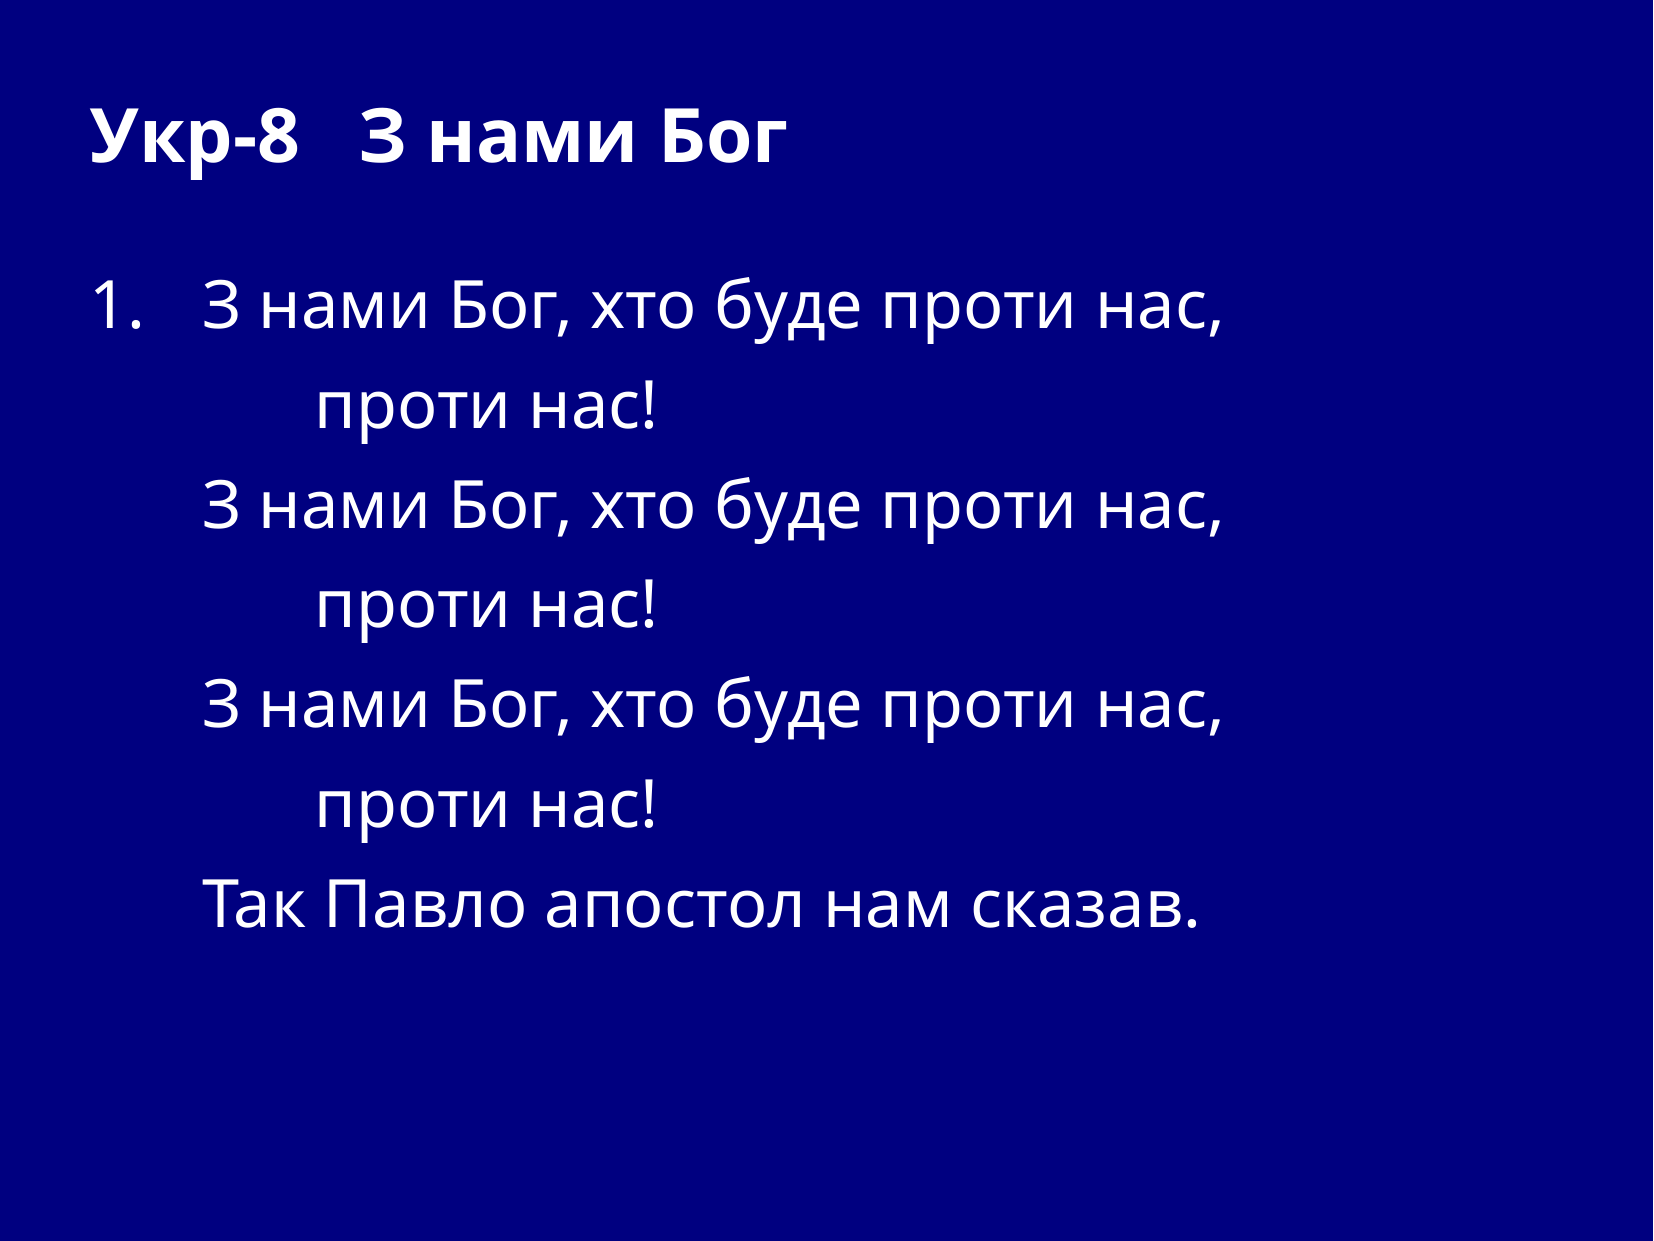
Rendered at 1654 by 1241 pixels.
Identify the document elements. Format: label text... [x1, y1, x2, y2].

text_box Укр-8 З нами Бог [75, 75, 1653, 188]
text_box 1. З нами Бог, хто буде проти нас, проти нас! З нами Бог, хто буде проти нас, проти нас! З нами Бог, хто буде проти нас, проти нас! Так Павло апостол нам сказав. [75, 188, 1576, 1163]
